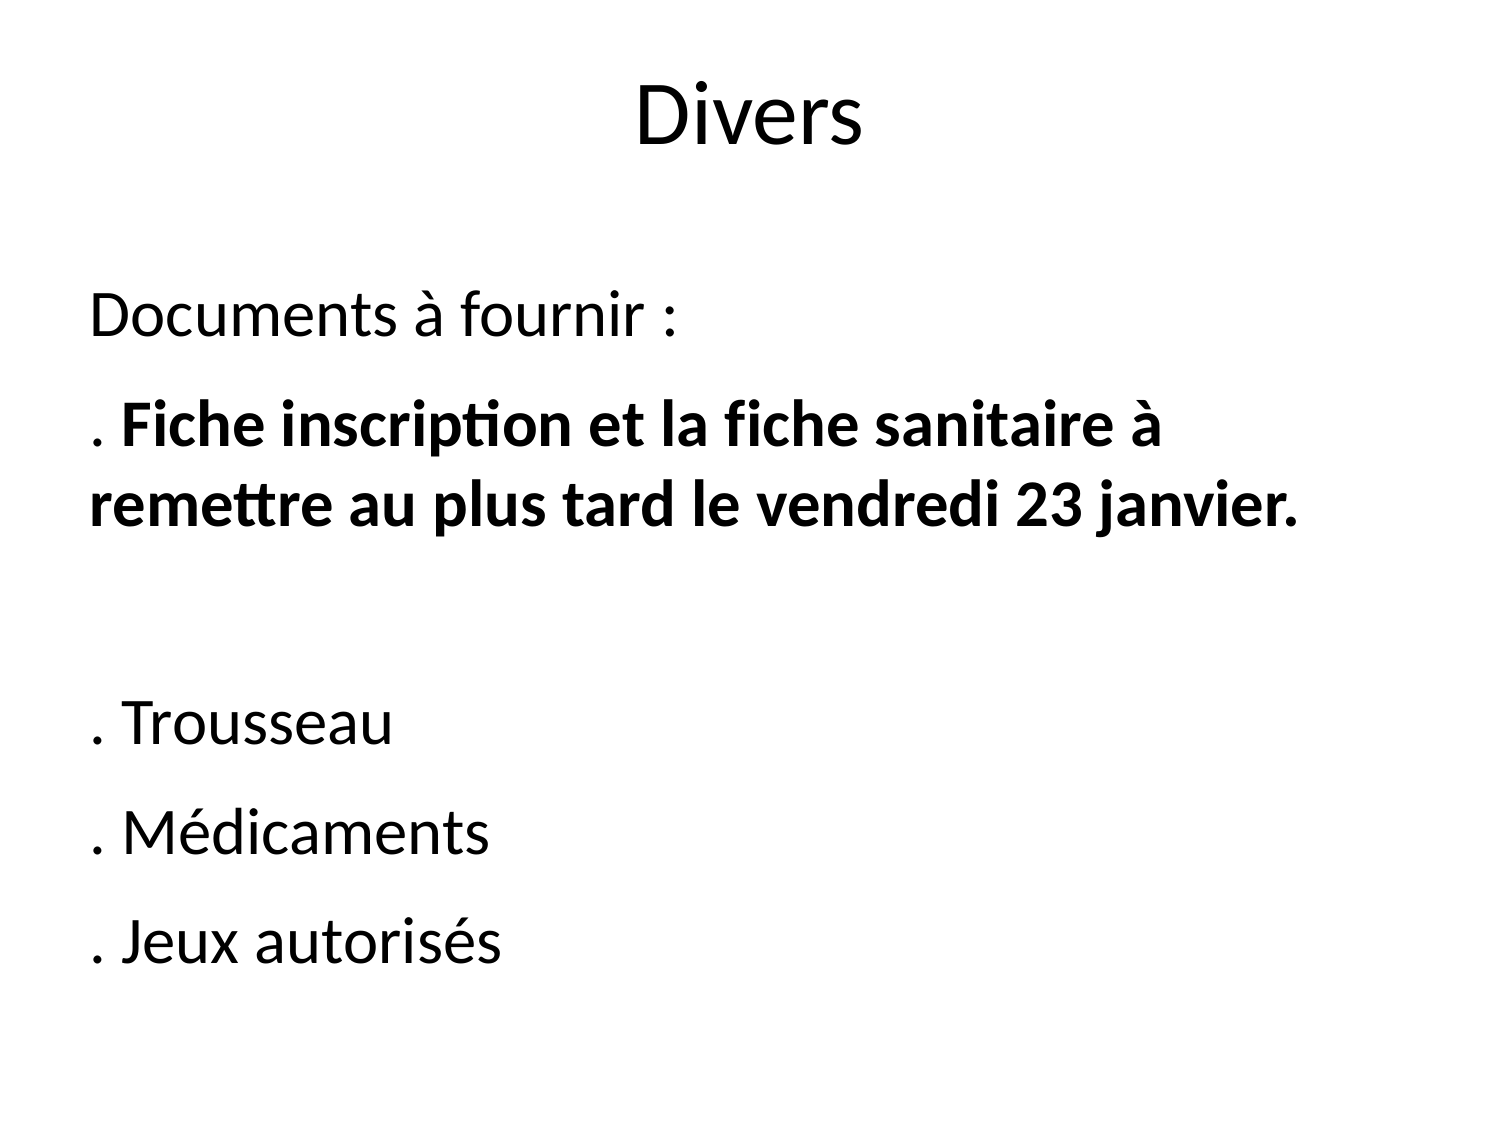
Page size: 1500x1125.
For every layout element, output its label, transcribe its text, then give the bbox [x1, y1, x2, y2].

list Documents à fournir : . Fiche inscription et la fiche sanitaire à remettre au plus tard le vendredi 23 janvier. . Trousseau . Médicaments . Jeux autorisés [75, 262, 1425, 1005]
title Divers [75, 45, 1425, 233]
